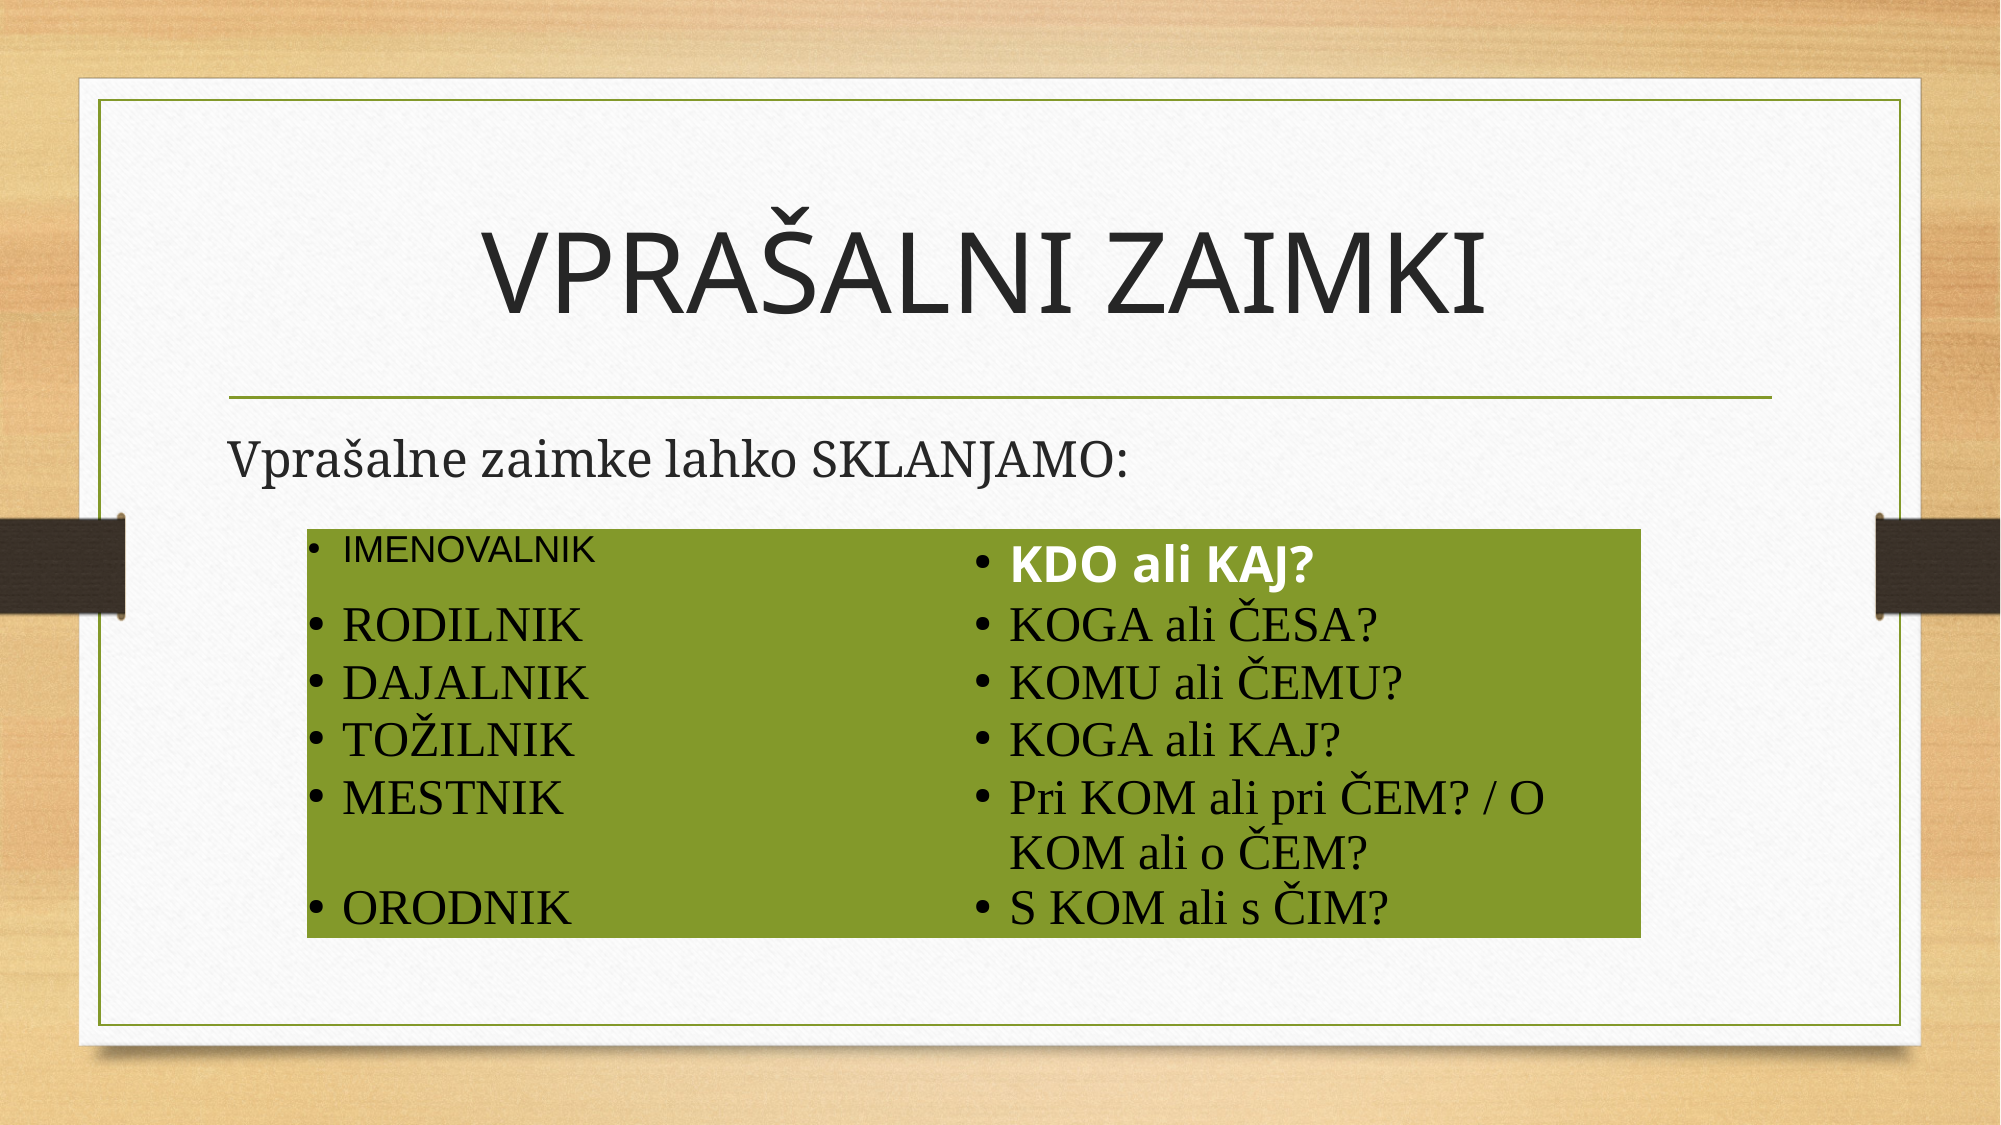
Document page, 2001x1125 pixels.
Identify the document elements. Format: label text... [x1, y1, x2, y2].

table_header IMENOVALNIK [307, 529, 974, 597]
table_cell RODILNIK [307, 597, 974, 655]
table_cell KOGA ali KAJ? [974, 712, 1641, 770]
table_cell TOŽILNIK [307, 712, 974, 770]
table_cell DAJALNIK [307, 655, 974, 712]
table_header KDO ali KAJ? [974, 529, 1641, 597]
table_cell ORODNIK [307, 880, 974, 938]
list Vprašalne zaimke lahko SKLANJAMO: [212, 419, 1788, 964]
table_cell KOMU ali ČEMU? [974, 655, 1641, 712]
table_cell Pri KOM ali pri ČEM? / O KOM ali o ČEM? [974, 770, 1641, 880]
title VPRAŠALNI ZAIMKI [212, 161, 1788, 376]
table_cell KOGA ali ČESA? [974, 597, 1641, 655]
table_cell S KOM ali s ČIM? [974, 880, 1641, 938]
table_cell MESTNIK [307, 770, 974, 880]
